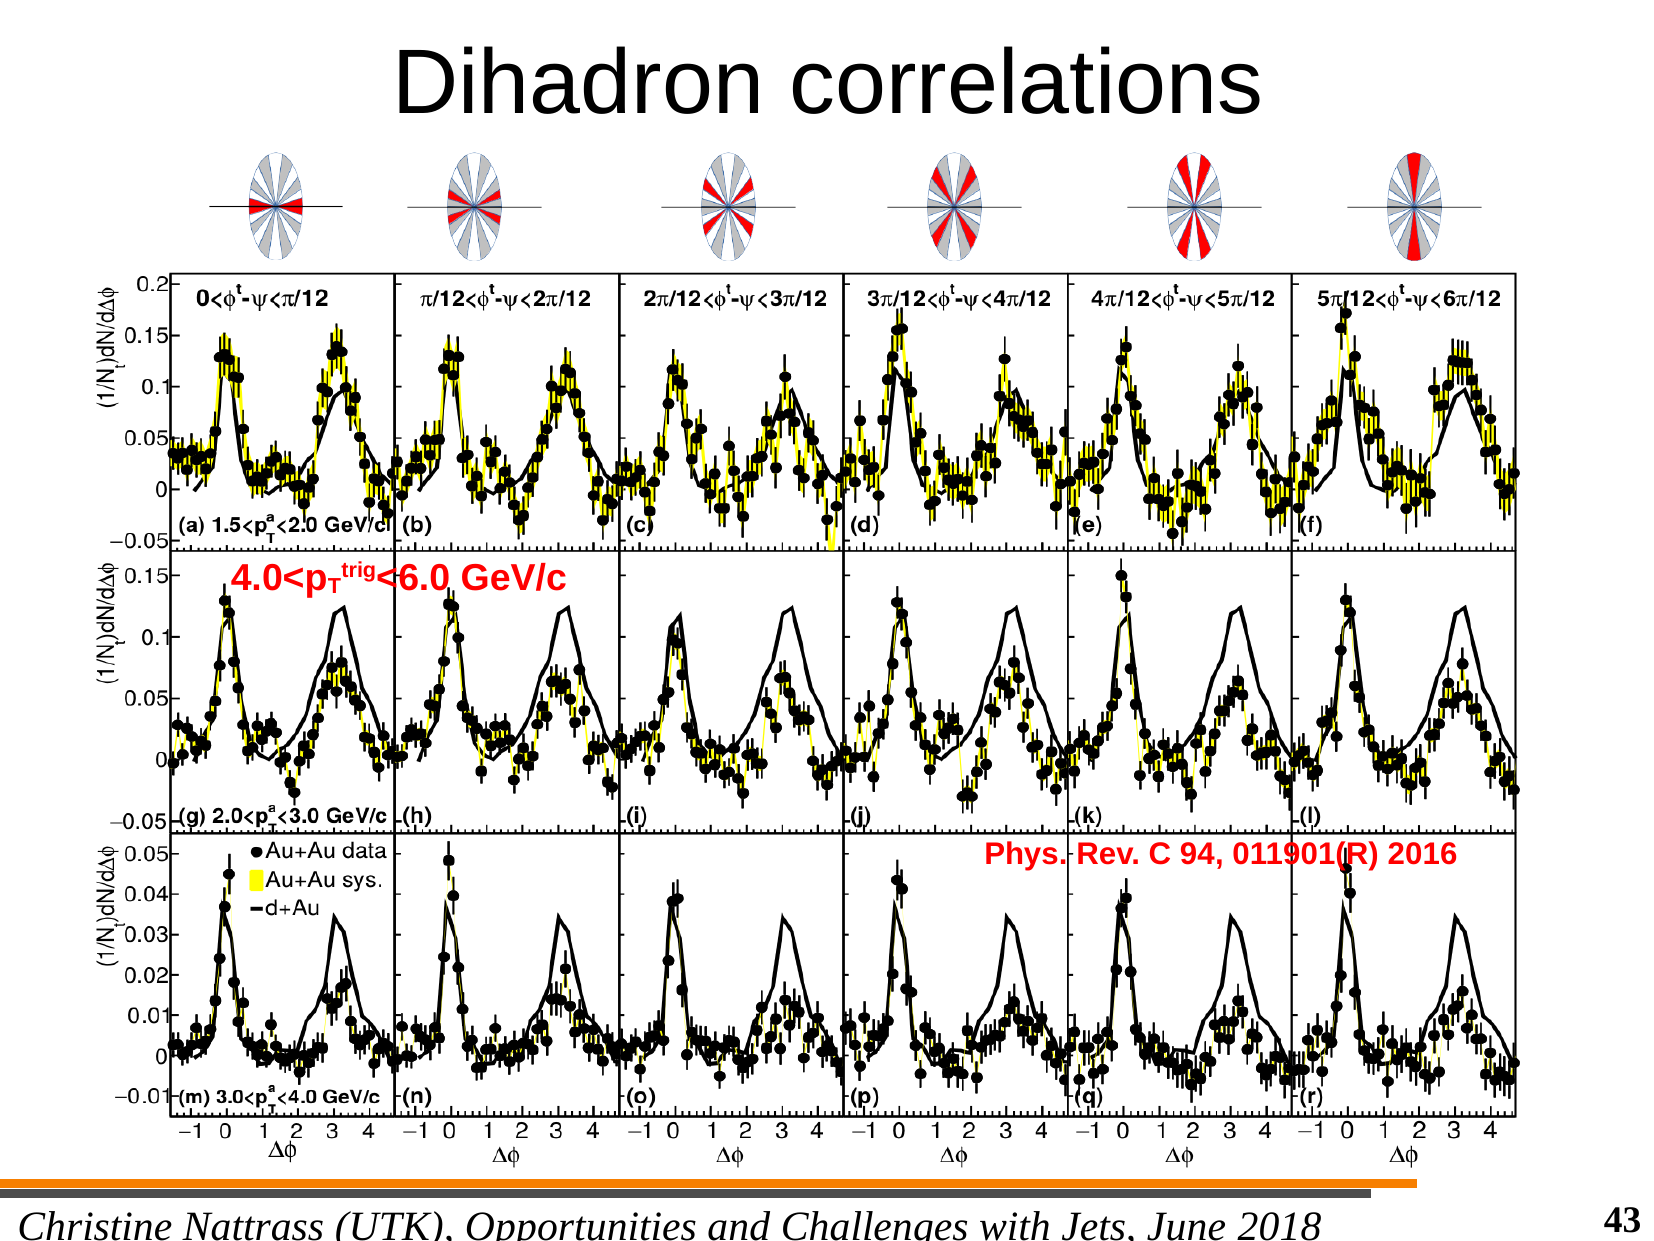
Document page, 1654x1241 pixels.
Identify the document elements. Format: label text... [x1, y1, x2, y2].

picture [208, 152, 343, 260]
text_box Phys. Rev. C 94, 011901(R) 2016 [969, 769, 1530, 977]
picture [1346, 152, 1482, 262]
picture [406, 152, 542, 262]
picture [84, 267, 1523, 1179]
text_box 4.0<pTtrig<6.0 GeV/c [216, 549, 688, 620]
picture [1126, 152, 1262, 262]
picture [660, 152, 796, 262]
title Dihadron correlations [11, 8, 1646, 157]
picture [886, 152, 1022, 262]
